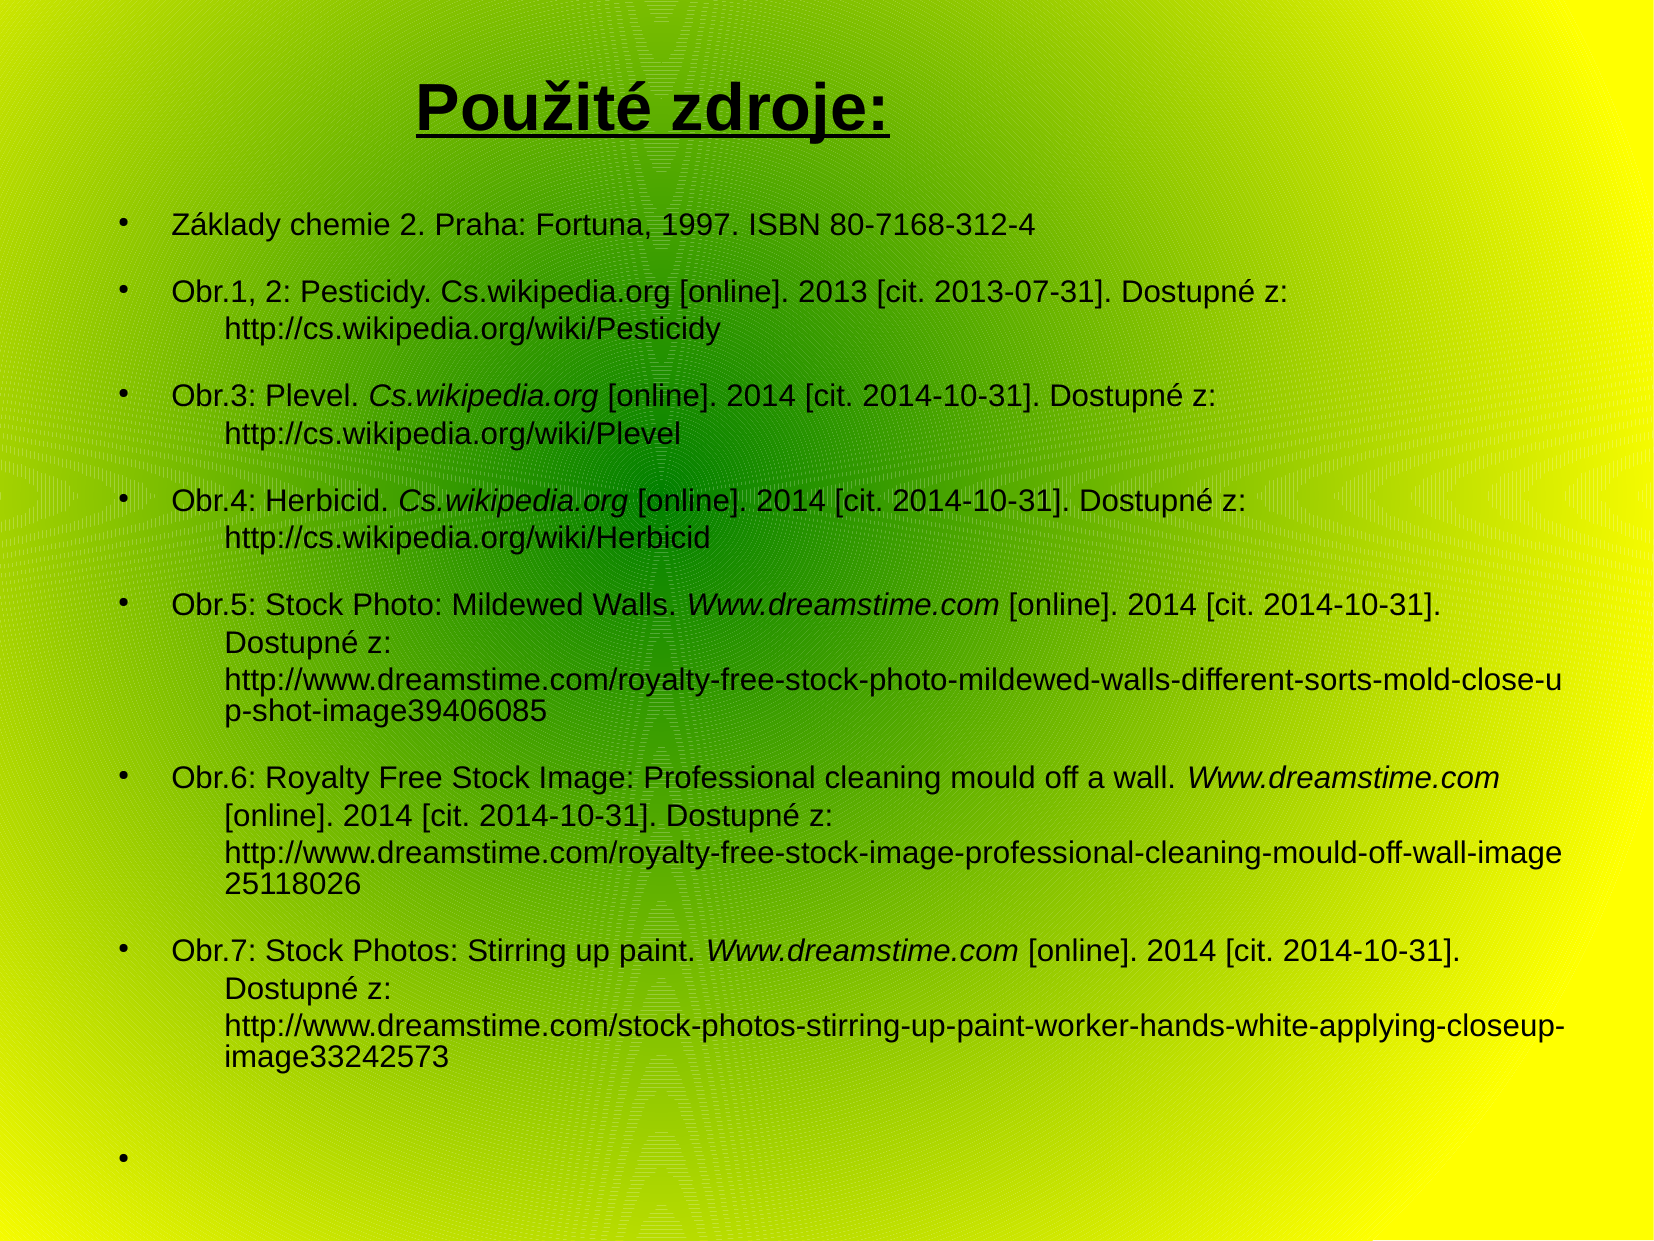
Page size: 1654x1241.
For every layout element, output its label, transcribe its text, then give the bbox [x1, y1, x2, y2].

list Základy chemie 2. Praha: Fortuna, 1997. ISBN 80-7168-312-4 Obr.1, 2: Pesticidy. Cs.wikipedia.org [online]. 2013 [cit. 2013-07-31]. Dostupné z: http://cs.wikipedia.org/wiki/Pesticidy Obr.3: Plevel. Cs.wikipedia.org [online]. 2014 [cit. 2014-10-31]. Dostupné z: http://cs.wikipedia.org/wiki/Plevel Obr.4: Herbicid. Cs.wikipedia.org [online]. 2014 [cit. 2014-10-31]. Dostupné z: http://cs.wikipedia.org/wiki/Herbicid Obr.5: Stock Photo: Mildewed Walls. Www.dreamstime.com [online]. 2014 [cit. 2014-10-31]. Dostupné z: http://www.dreamstime.com/royalty-free-stock-photo-mildewed-walls-different-sorts-mold-close-up-shot-image39406085 Obr.6: Royalty Free Stock Image: Professional cleaning mould off a wall. Www.dreamstime.com [online]. 2014 [cit. 2014-10-31]. Dostupné z: http://www.dreamstime.com/royalty-free-stock-image-professional-cleaning-mould-off-wall-image25118026 Obr.7: Stock Photos: Stirring up paint. Www.dreamstime.com [online]. 2014 [cit. 2014-10-31]. Dostupné z: http://www.dreamstime.com/stock-photos-stirring-up-paint-worker-hands-white-applying-closeup-image33242573 [82, 204, 1571, 1036]
title Použité zdroje: [82, 0, 1571, 204]
